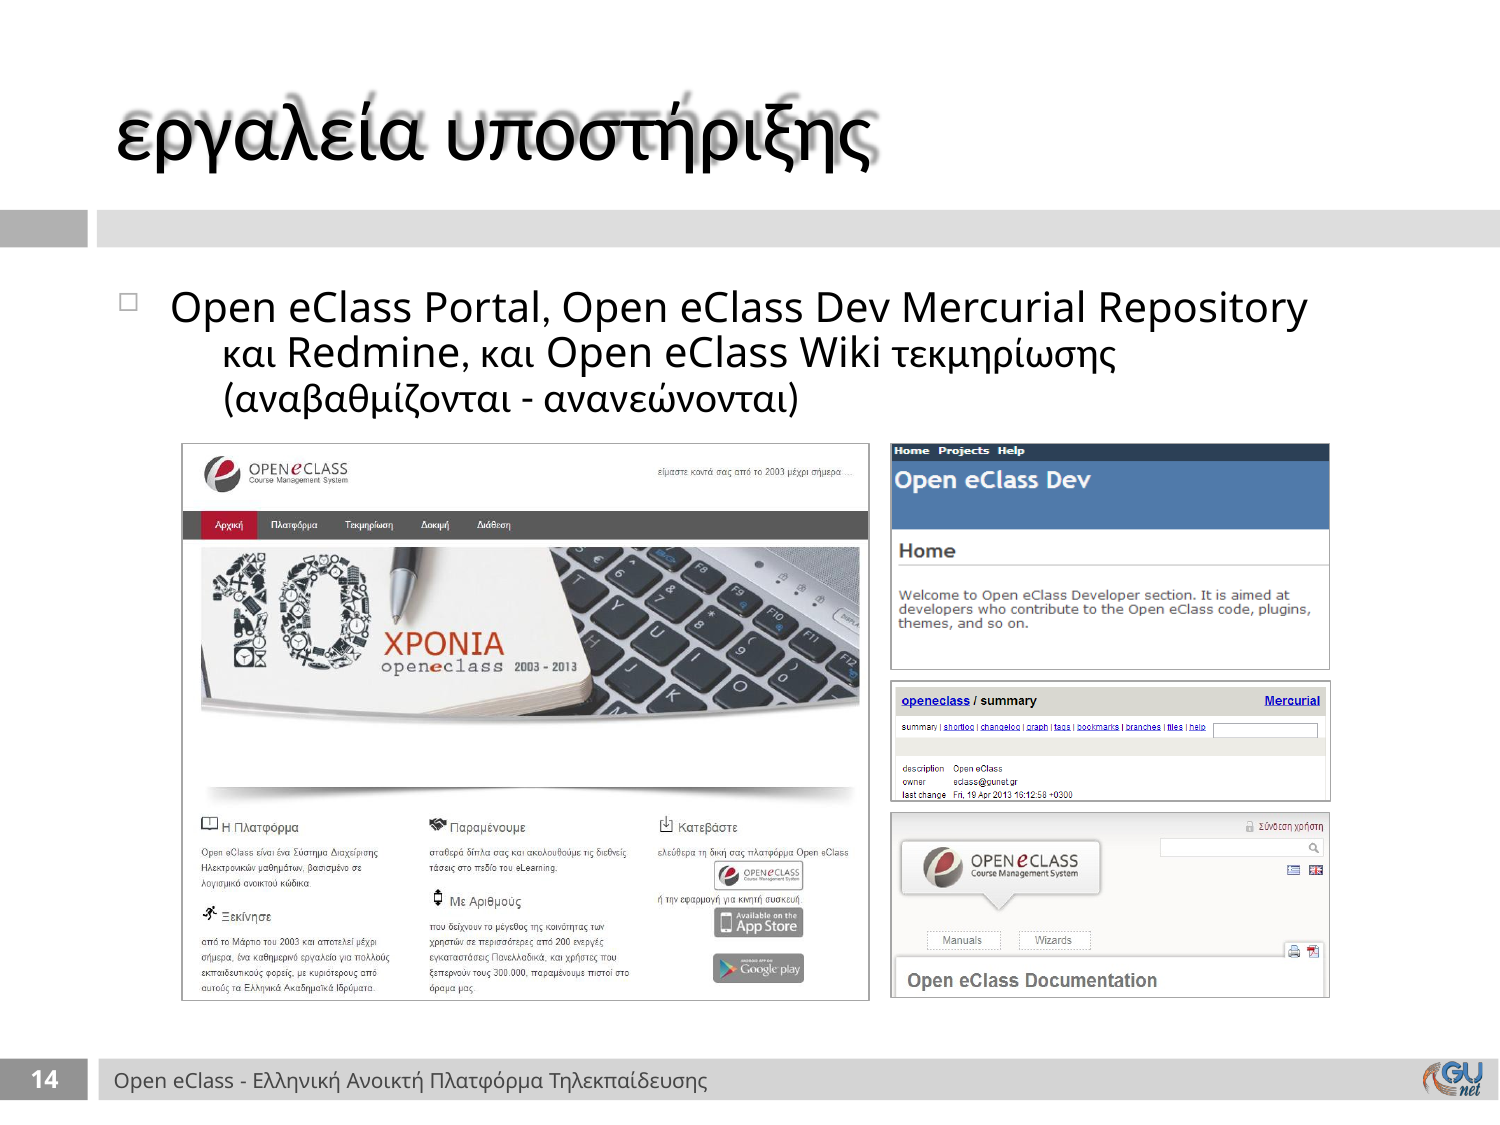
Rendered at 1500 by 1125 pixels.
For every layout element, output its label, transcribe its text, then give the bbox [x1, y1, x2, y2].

title εργαλεία υποστήριξης [89, 77, 1411, 165]
text_box Open eClass - Ελληνική Ανοικτή Πλατφόρμα Τηλεκπαίδευσης [111, 1068, 753, 1094]
text_box [892, 813, 1329, 997]
text_box [892, 444, 1329, 669]
text_box [0, 1058, 88, 1101]
text_box [98, 1058, 1499, 1101]
text_box Open eClass Portal, Open eClass Dev Mercurial Repository και Redmine, και Open eClass Wiki τεκμηρίωσης (αναβαθμίζονται - ανανεώνονται) [113, 285, 1372, 379]
text_box [62, 41, 956, 178]
text_box 14 [26, 1063, 62, 1093]
text_box [183, 444, 868, 1000]
text_box [892, 682, 1330, 800]
